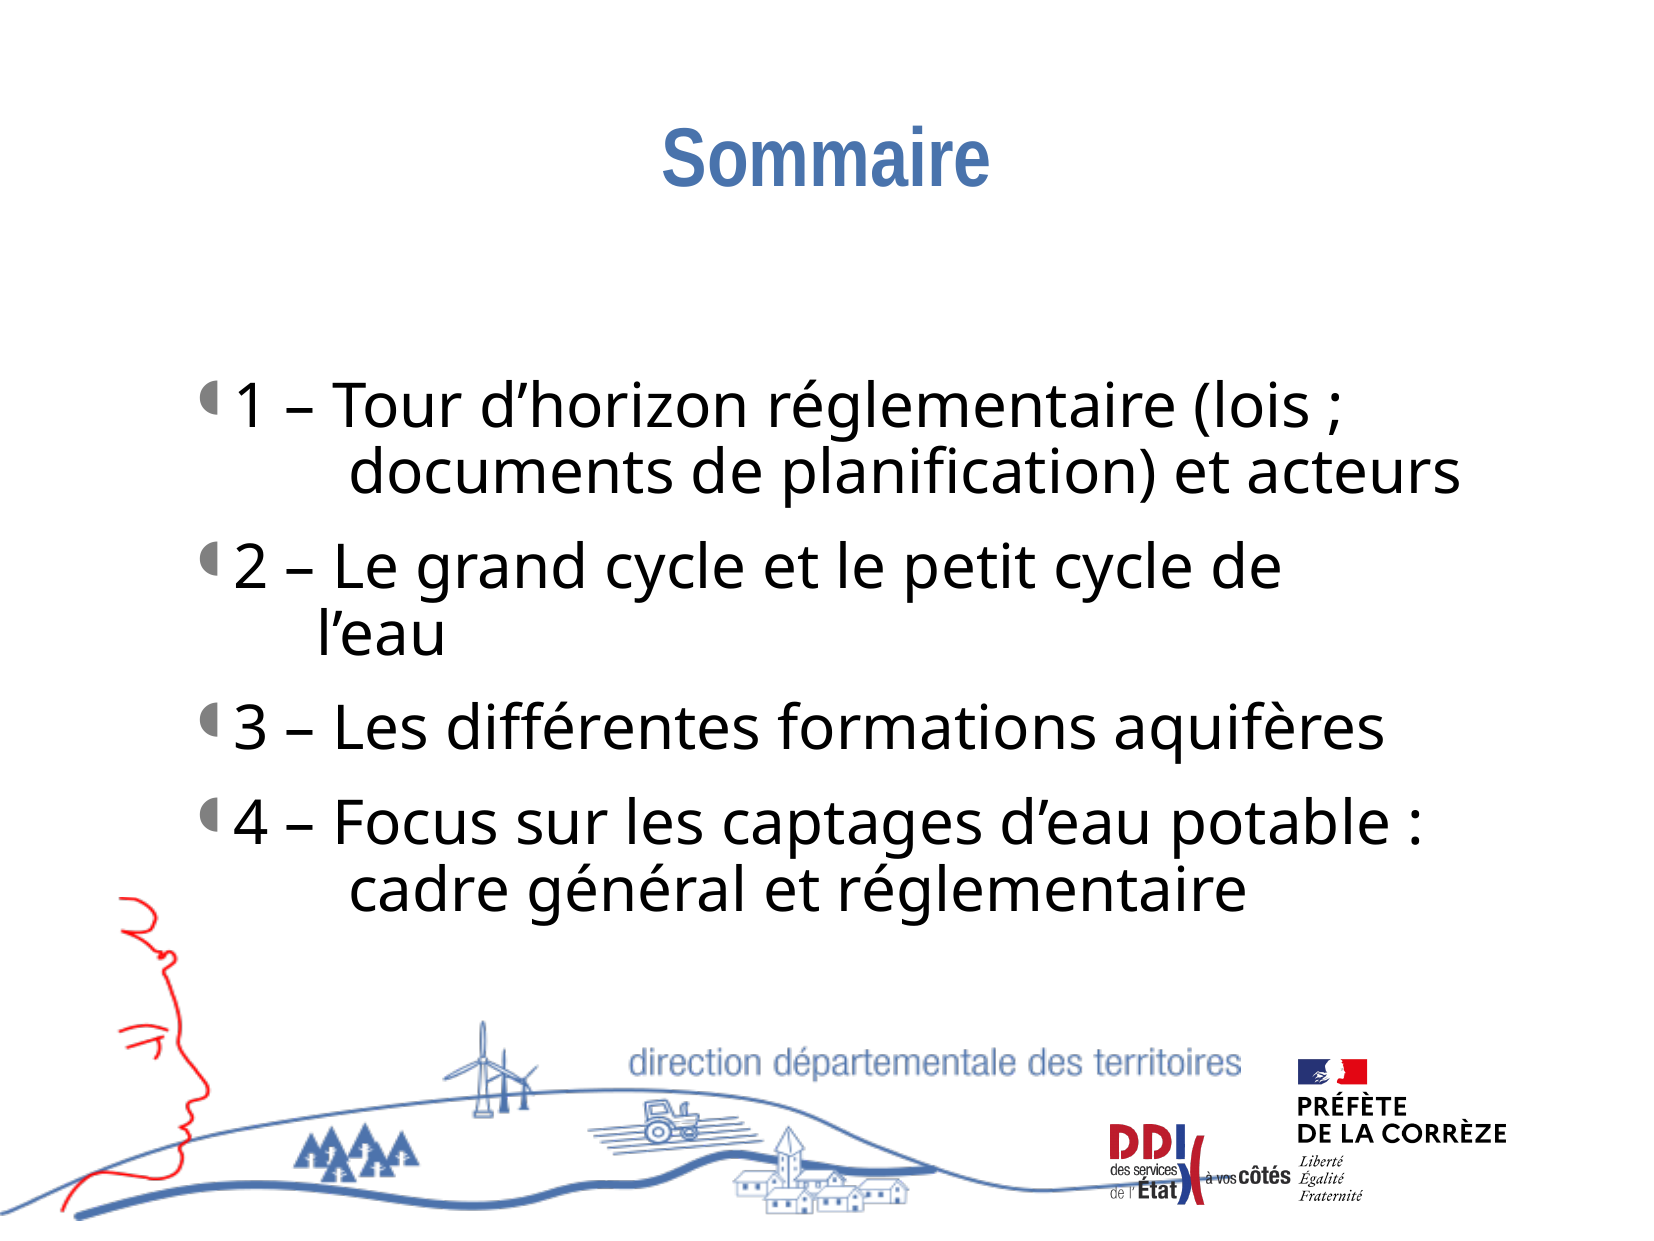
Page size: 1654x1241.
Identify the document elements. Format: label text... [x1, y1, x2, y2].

picture [1298, 1059, 1506, 1201]
title Sommaire [82, 49, 1571, 257]
picture [0, 897, 1291, 1221]
list 1 – Tour d’horizon réglementaire (lois ; documents de planification) et acteurs 2 – Le grand cycle et le petit cycle de l’eau 3 – Les différentes formations aquifères 4 – Focus sur les captages d’eau potable : cadre général et réglementaire [59, 271, 1489, 991]
